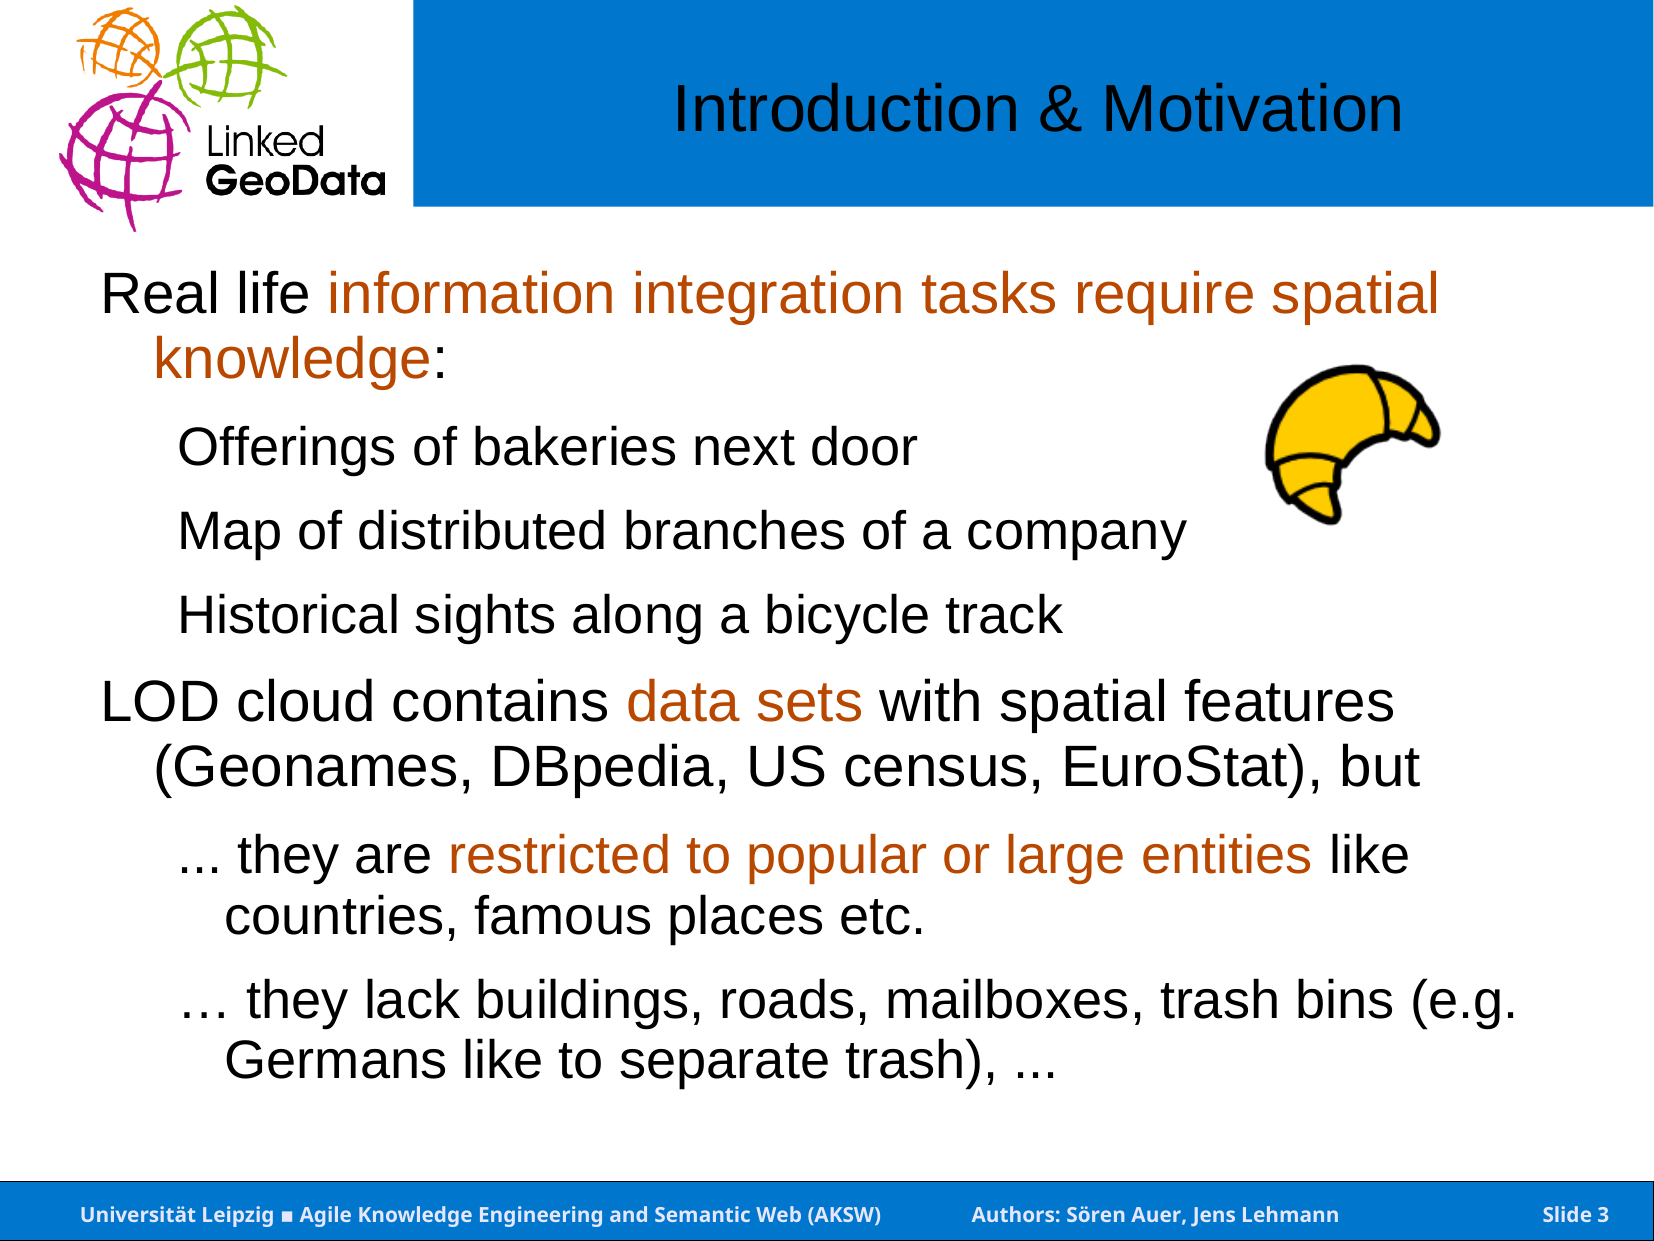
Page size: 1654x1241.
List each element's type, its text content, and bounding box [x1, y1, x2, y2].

picture [59, 5, 385, 232]
list Real life information integration tasks require spatial knowledge: Offerings of bakeries next door Map of distributed branches of a company Historical sights along a bicycle track LOD cloud contains data sets with spatial features (Geonames, DBpedia, US census, EuroStat), but ... they are restricted to popular or large entities like countries, famous places etc. … they lack buildings, roads, mailboxes, trash bins (e.g. Germans like to separate trash), ... [82, 260, 1571, 1152]
title Introduction & Motivation [442, 38, 1636, 178]
picture [1246, 335, 1460, 550]
